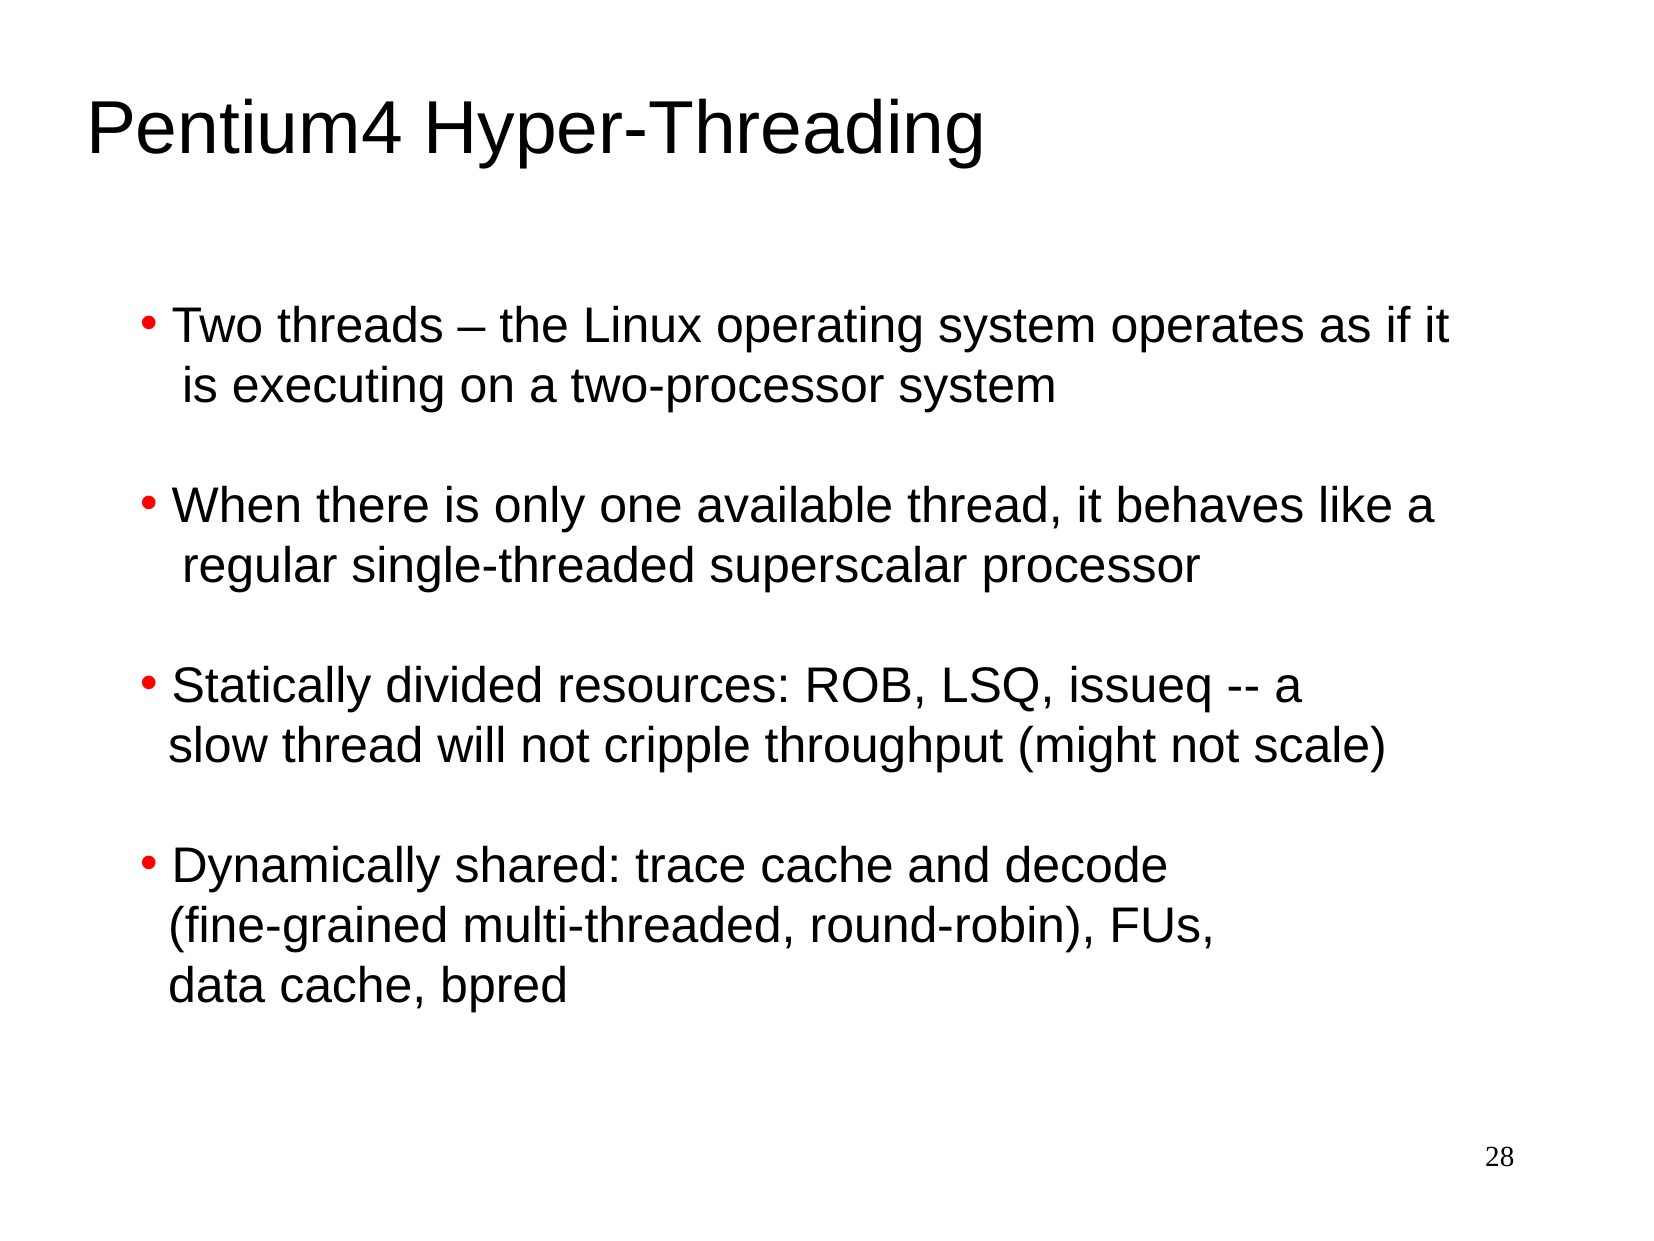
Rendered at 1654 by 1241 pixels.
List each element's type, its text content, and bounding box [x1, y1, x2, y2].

text_box <number> [1184, 1129, 1530, 1213]
text_box Pentium4 Hyper-Threading [71, 71, 1003, 177]
text_box Two threads – the Linux operating system operates as if it is executing on a two-processor system When there is only one available thread, it behaves like a regular single-threaded superscalar processor Statically divided resources: ROB, LSQ, issueq -- a slow thread will not cripple throughput (might not scale) Dynamically shared: trace cache and decode (fine-grained multi-threaded, round-robin), FUs, data cache, bpred [125, 284, 1466, 1021]
